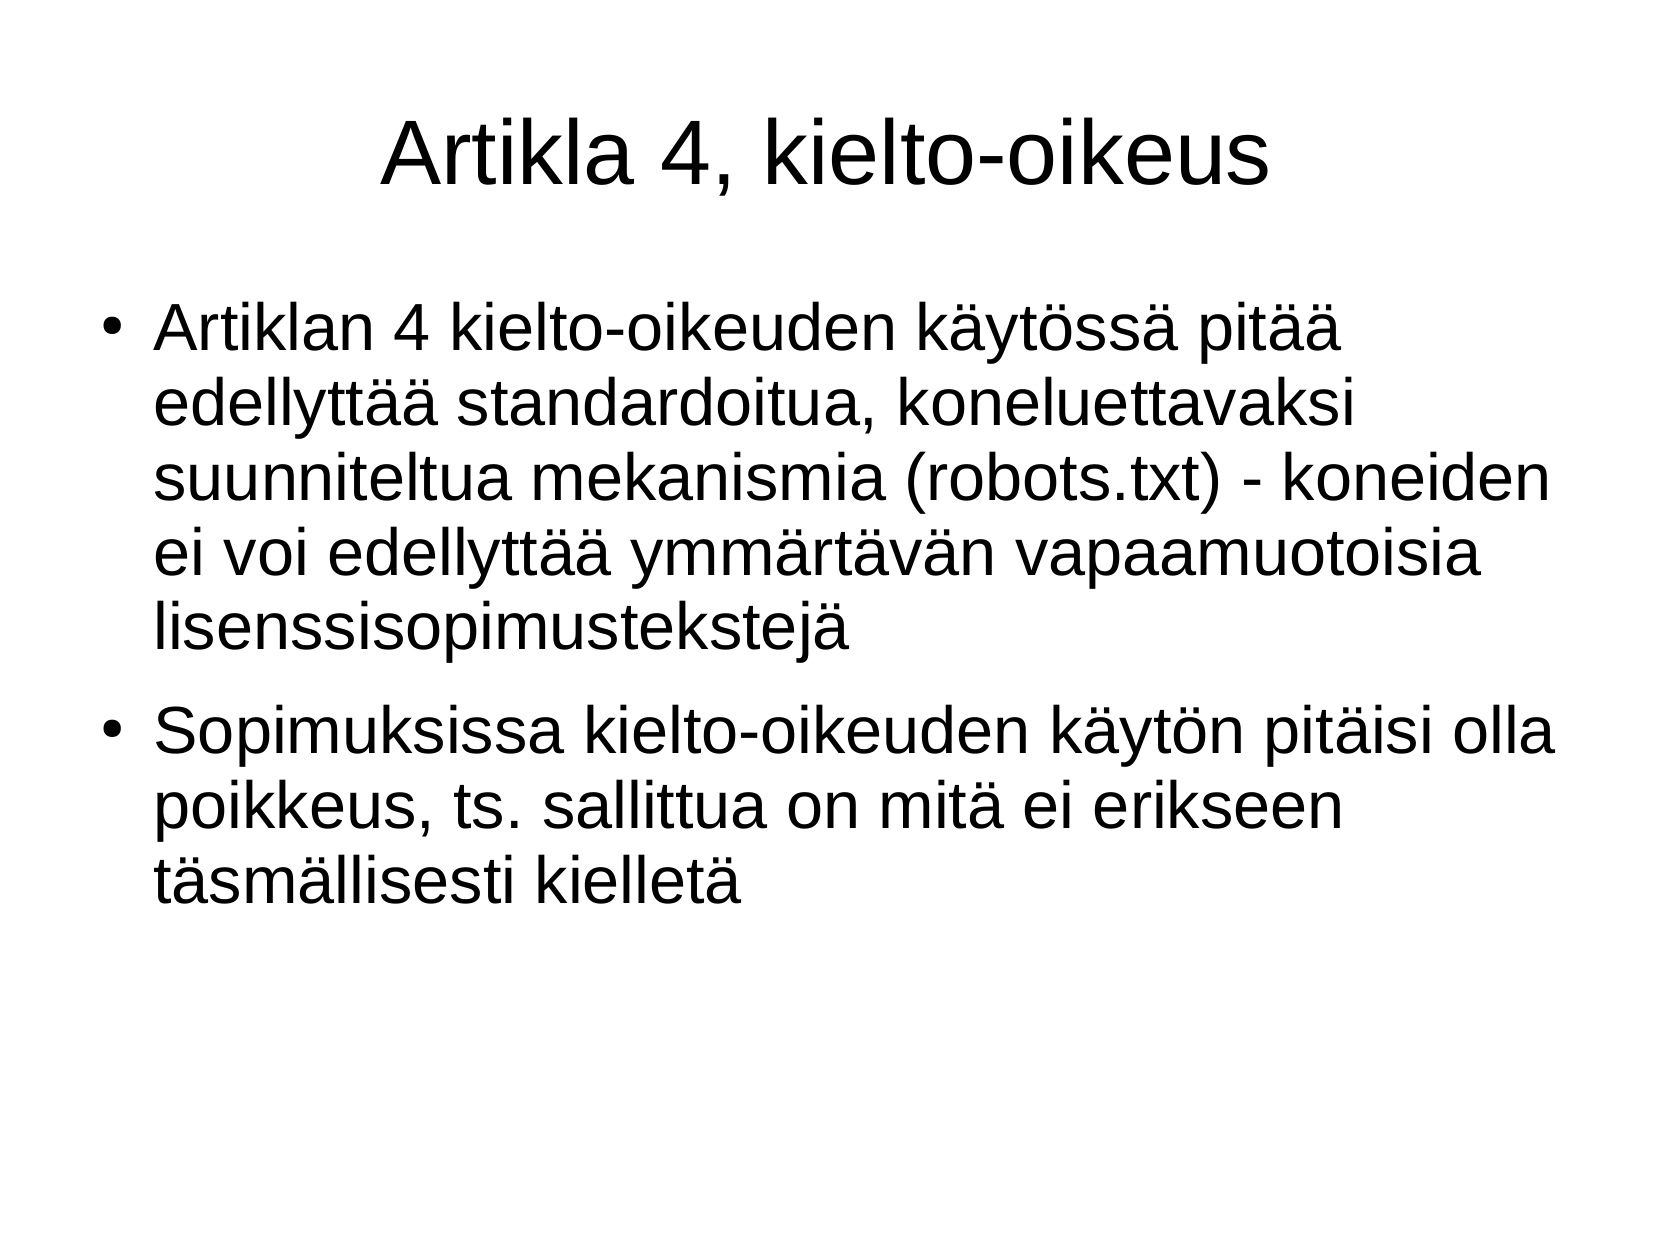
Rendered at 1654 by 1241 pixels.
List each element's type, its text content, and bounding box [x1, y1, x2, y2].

title Artikla 4, kielto-oikeus [82, 49, 1571, 257]
list Artiklan 4 kielto-oikeuden käytössä pitää edellyttää standardoitua, koneluettavaksi suunniteltua mekanismia (robots.txt) - koneiden ei voi edellyttää ymmärtävän vapaamuotoisia lisenssisopimustekstejä Sopimuksissa kielto-oikeuden käytön pitäisi olla poikkeus, ts. sallittua on mitä ei erikseen täsmällisesti kielletä [82, 290, 1571, 1010]
